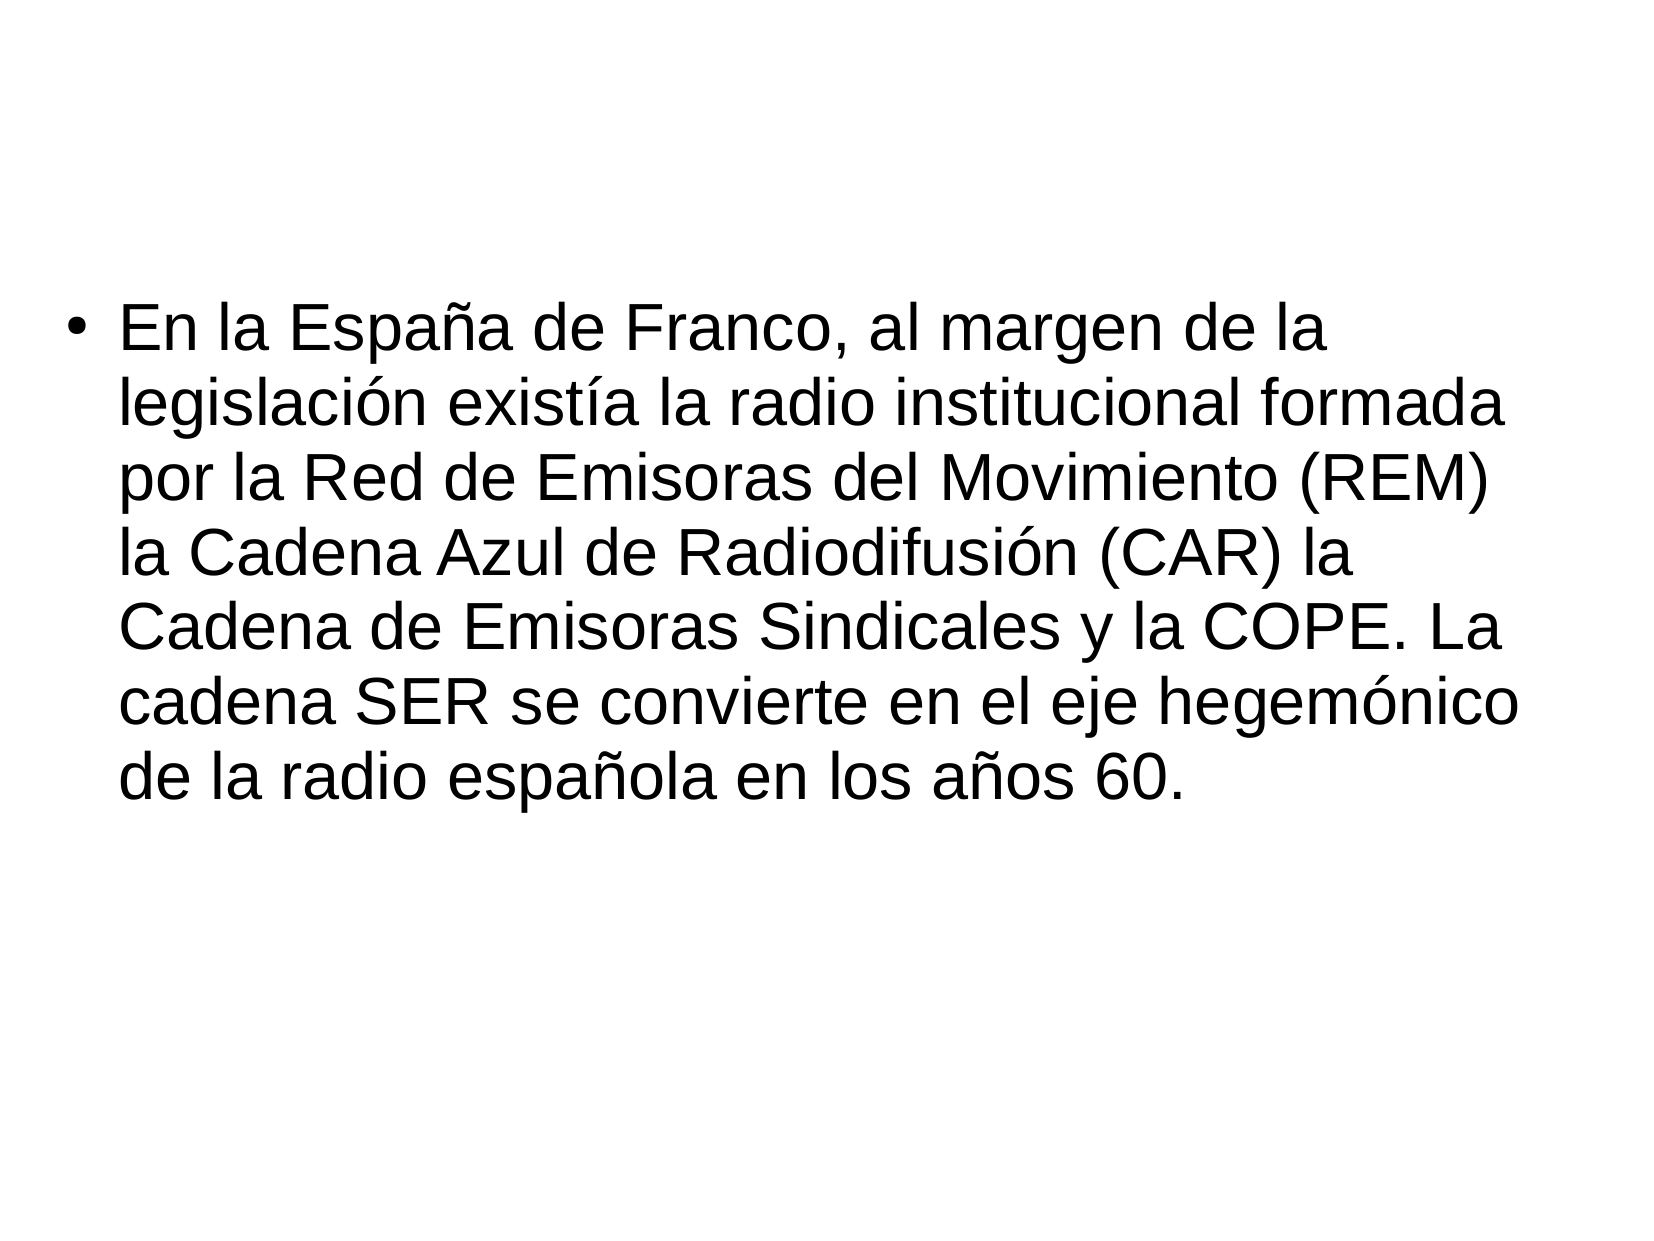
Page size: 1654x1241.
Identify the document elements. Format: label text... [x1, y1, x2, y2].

list En la España de Franco, al margen de la legislación existía la radio institucional formada por la Red de Emisoras del Movimiento (REM) la Cadena Azul de Radiodifusión (CAR) la Cadena de Emisoras Sindicales y la COPE. La cadena SER se convierte en el eje hegemónico de la radio española en los años 60. [47, 290, 1536, 1109]
